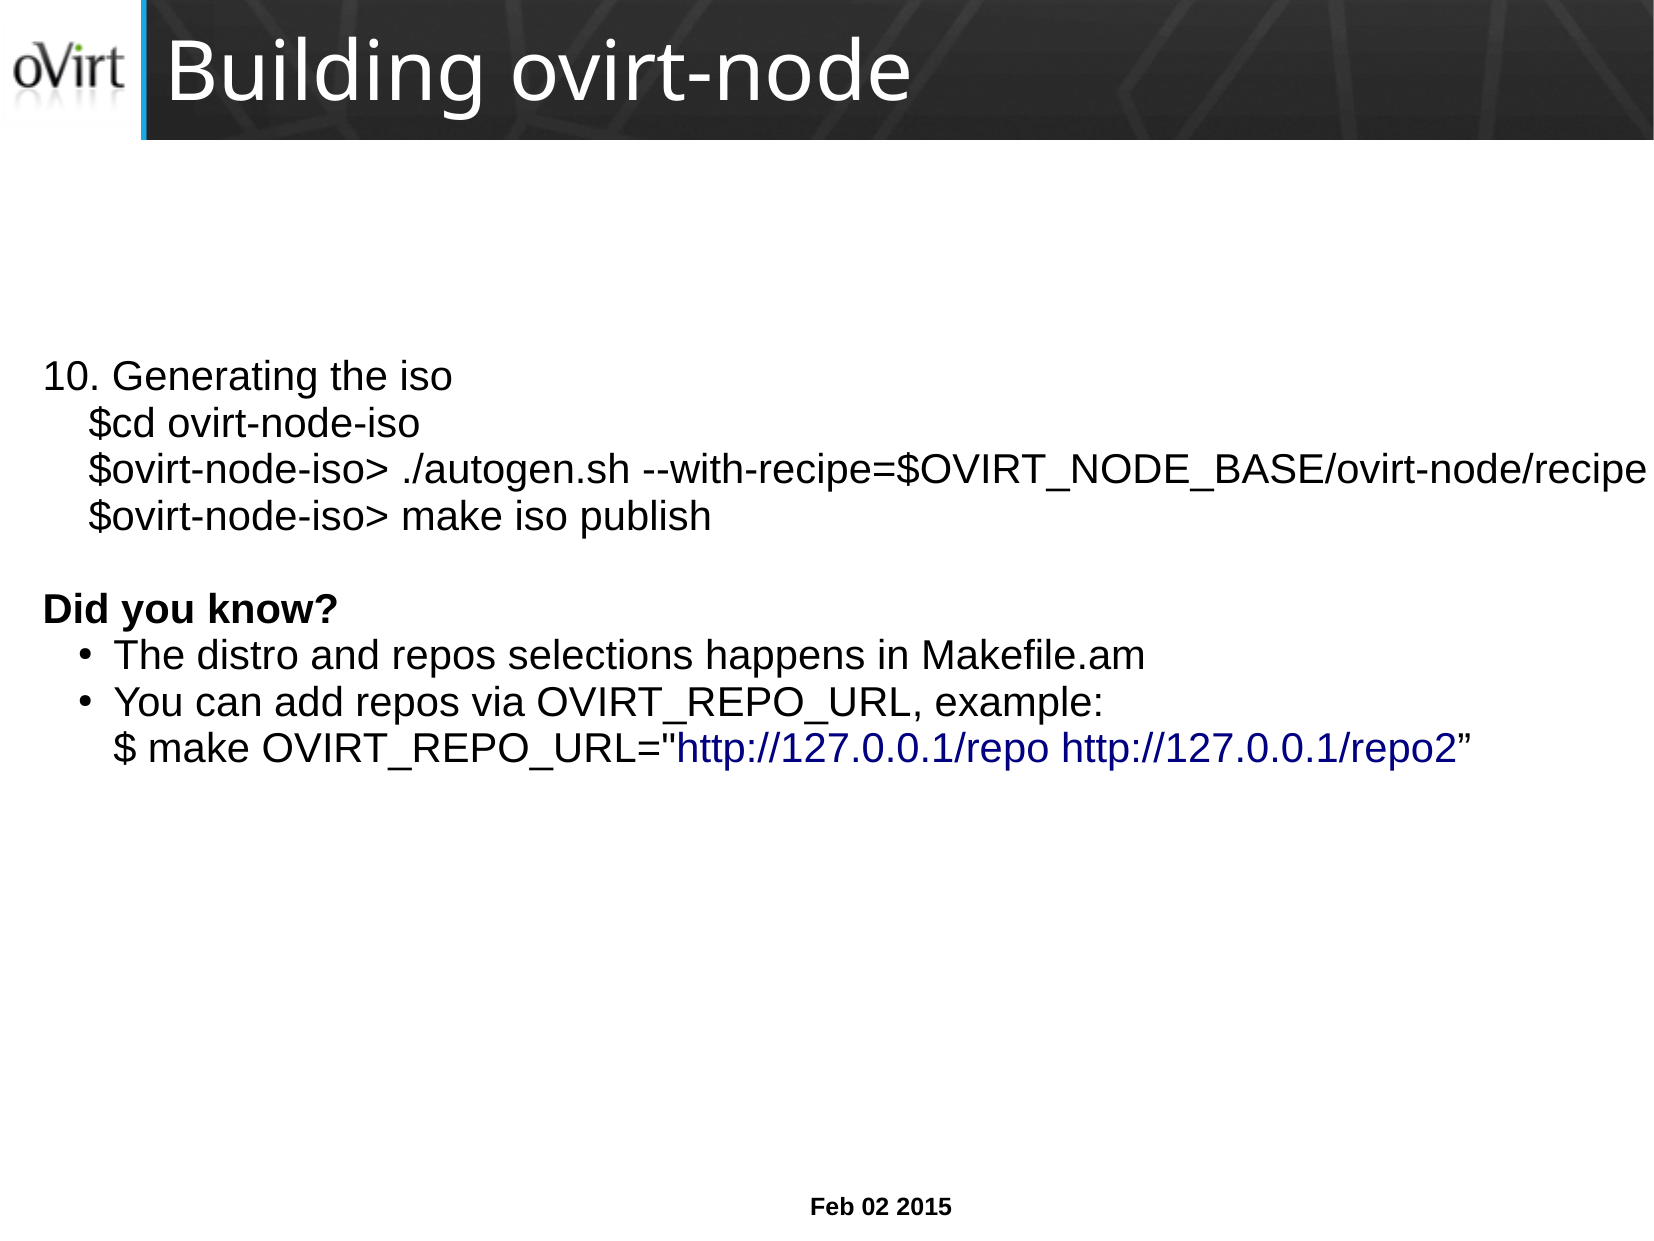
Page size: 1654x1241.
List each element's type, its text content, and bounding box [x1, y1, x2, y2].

text_box 10. Generating the iso $cd ovirt-node-iso $ovirt-node-iso> ./autogen.sh --with-recipe=$OVIRT_NODE_BASE/ovirt-node/recipe $ovirt-node-iso> make iso publish Did you know? The distro and repos selections happens in Makefile.am You can add repos via OVIRT_REPO_URL, example: $ make OVIRT_REPO_URL="http://127.0.0.1/repo http://127.0.0.1/repo2” [0, 345, 1654, 872]
title Building ovirt-node [164, 18, 1653, 119]
picture [0, 0, 1654, 140]
